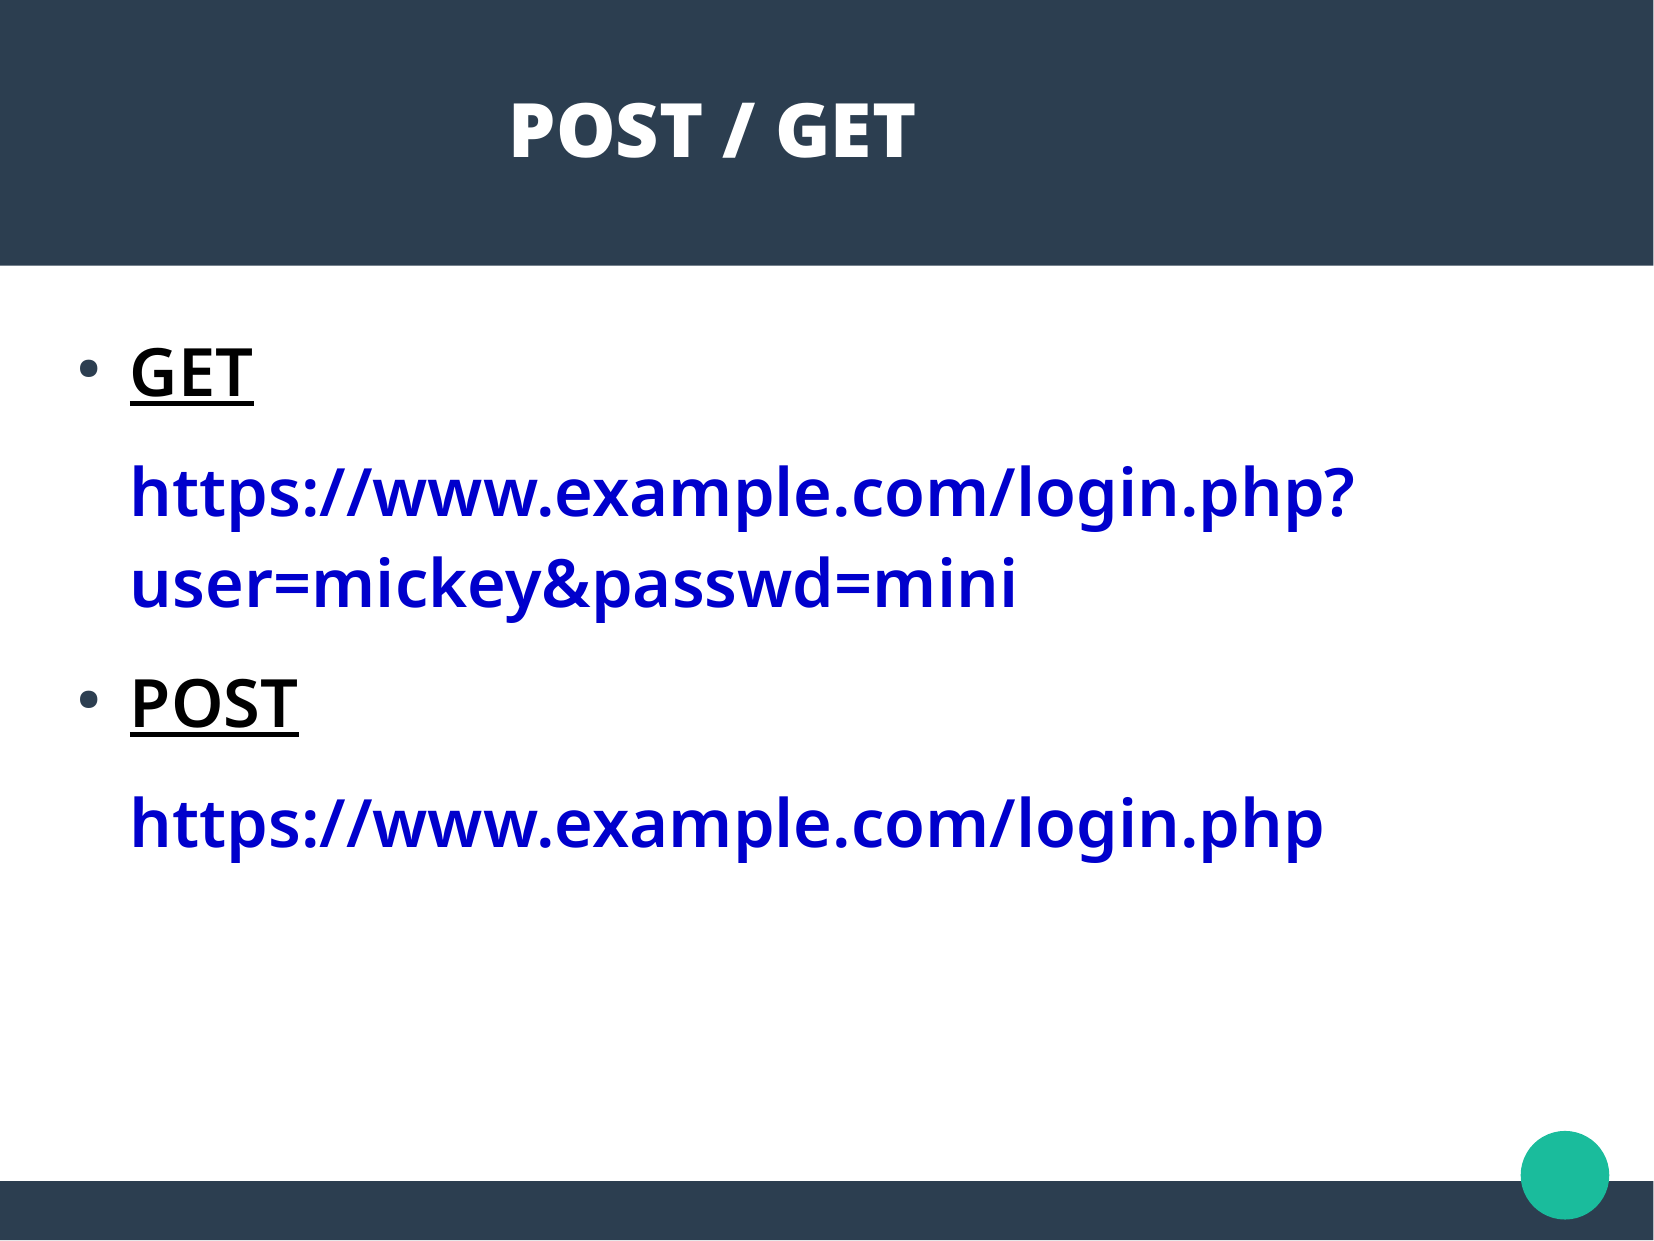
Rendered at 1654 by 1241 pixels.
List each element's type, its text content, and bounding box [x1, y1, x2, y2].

list GET https://www.example.com/login.php?user=mickey&passwd=mini POST https://www.example.com/login.php [59, 324, 1595, 1152]
title POST / GET [59, 49, 1595, 207]
